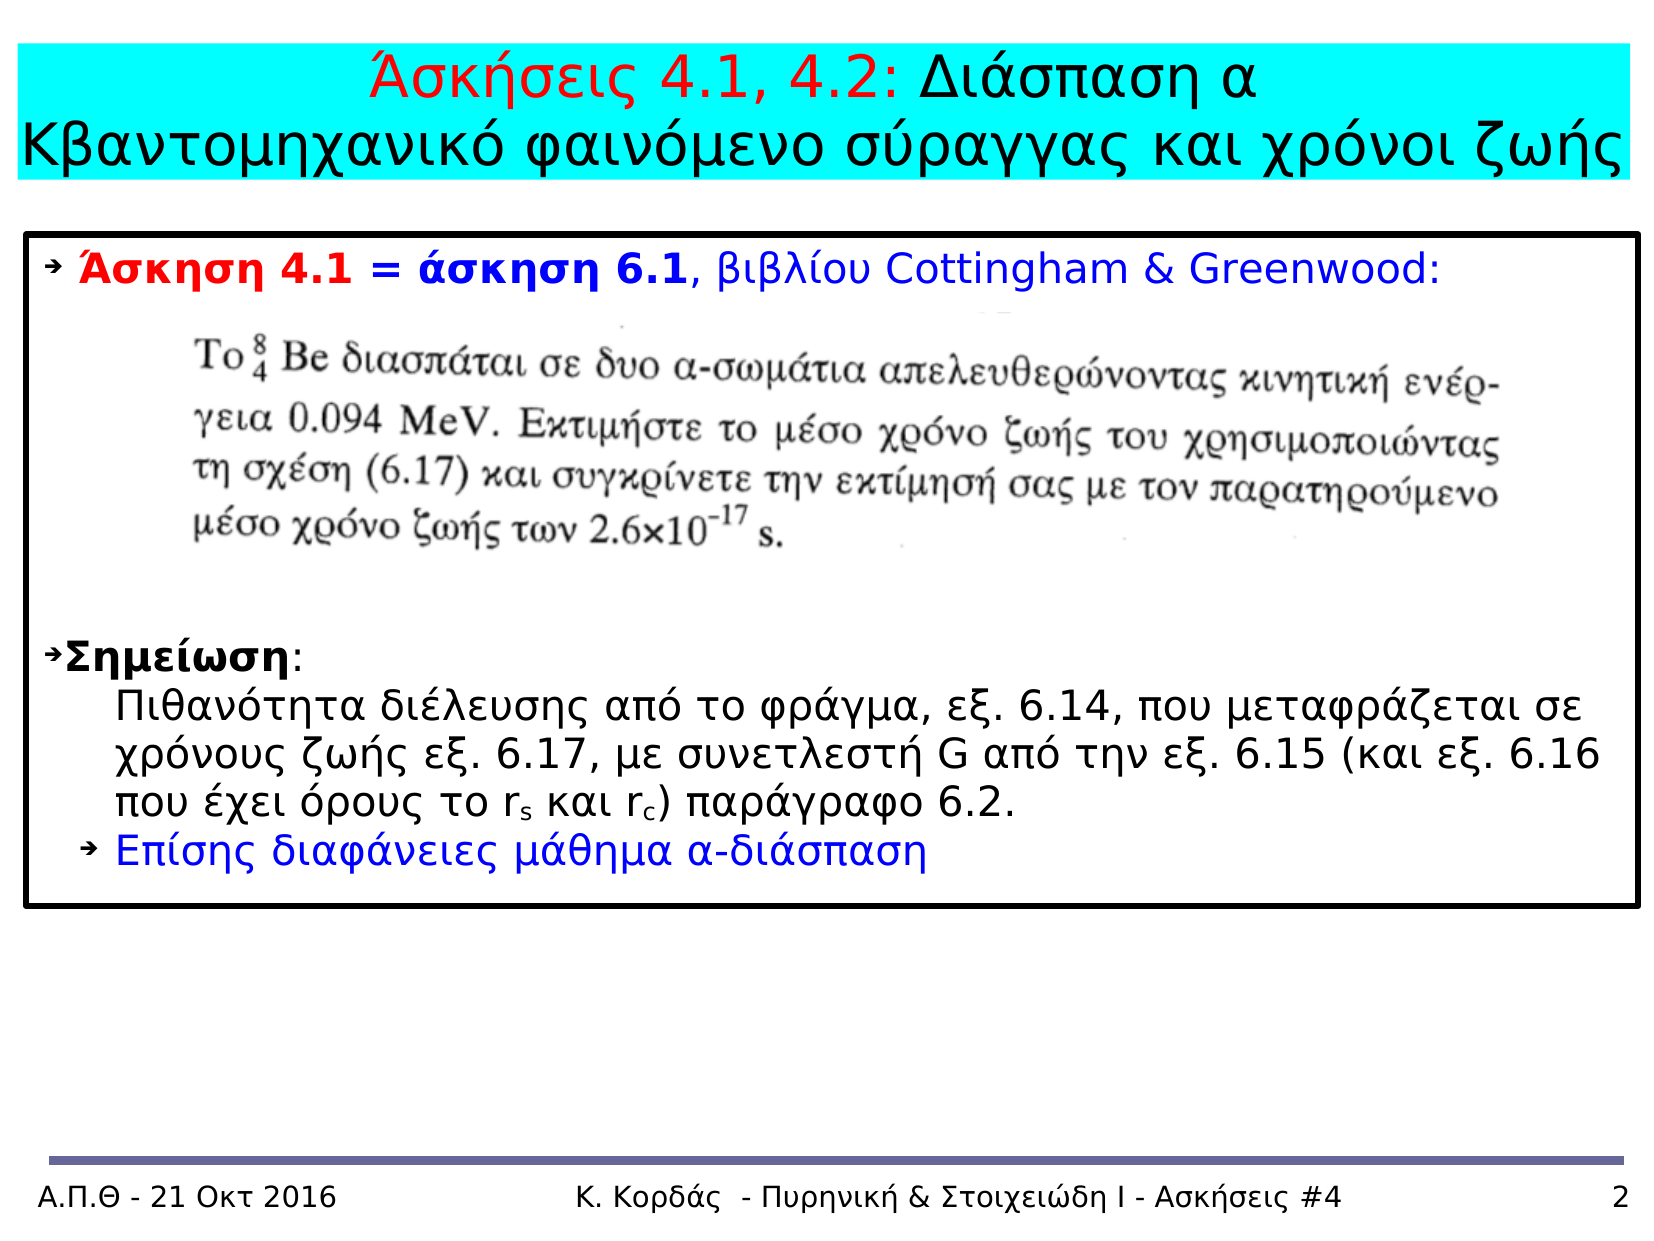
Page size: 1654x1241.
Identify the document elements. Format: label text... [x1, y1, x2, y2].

picture [187, 312, 1514, 563]
text_box Άσκηση 4.1 = άσκηση 6.1, βιβλίου Cottingham & Greenwood: Σημείωση: Πιθανότητα διέλευσης από το φράγμα, εξ. 6.14, που μεταφράζεται σε χρόνους ζωής εξ. 6.17, με συνετλεστή G από την εξ. 6.15 (και εξ. 6.16 που έχει όρους το rs και rc) παράγραφο 6.2. Επίσης διαφάνειες μάθημα α-διάσπαση [25, 234, 1639, 906]
title Άσκήσεις 4.1, 4.2: Διάσπαση α Κβαντομηχανικό φαινόμενο σύραγγας και χρόνοι ζωής [17, 43, 1631, 180]
